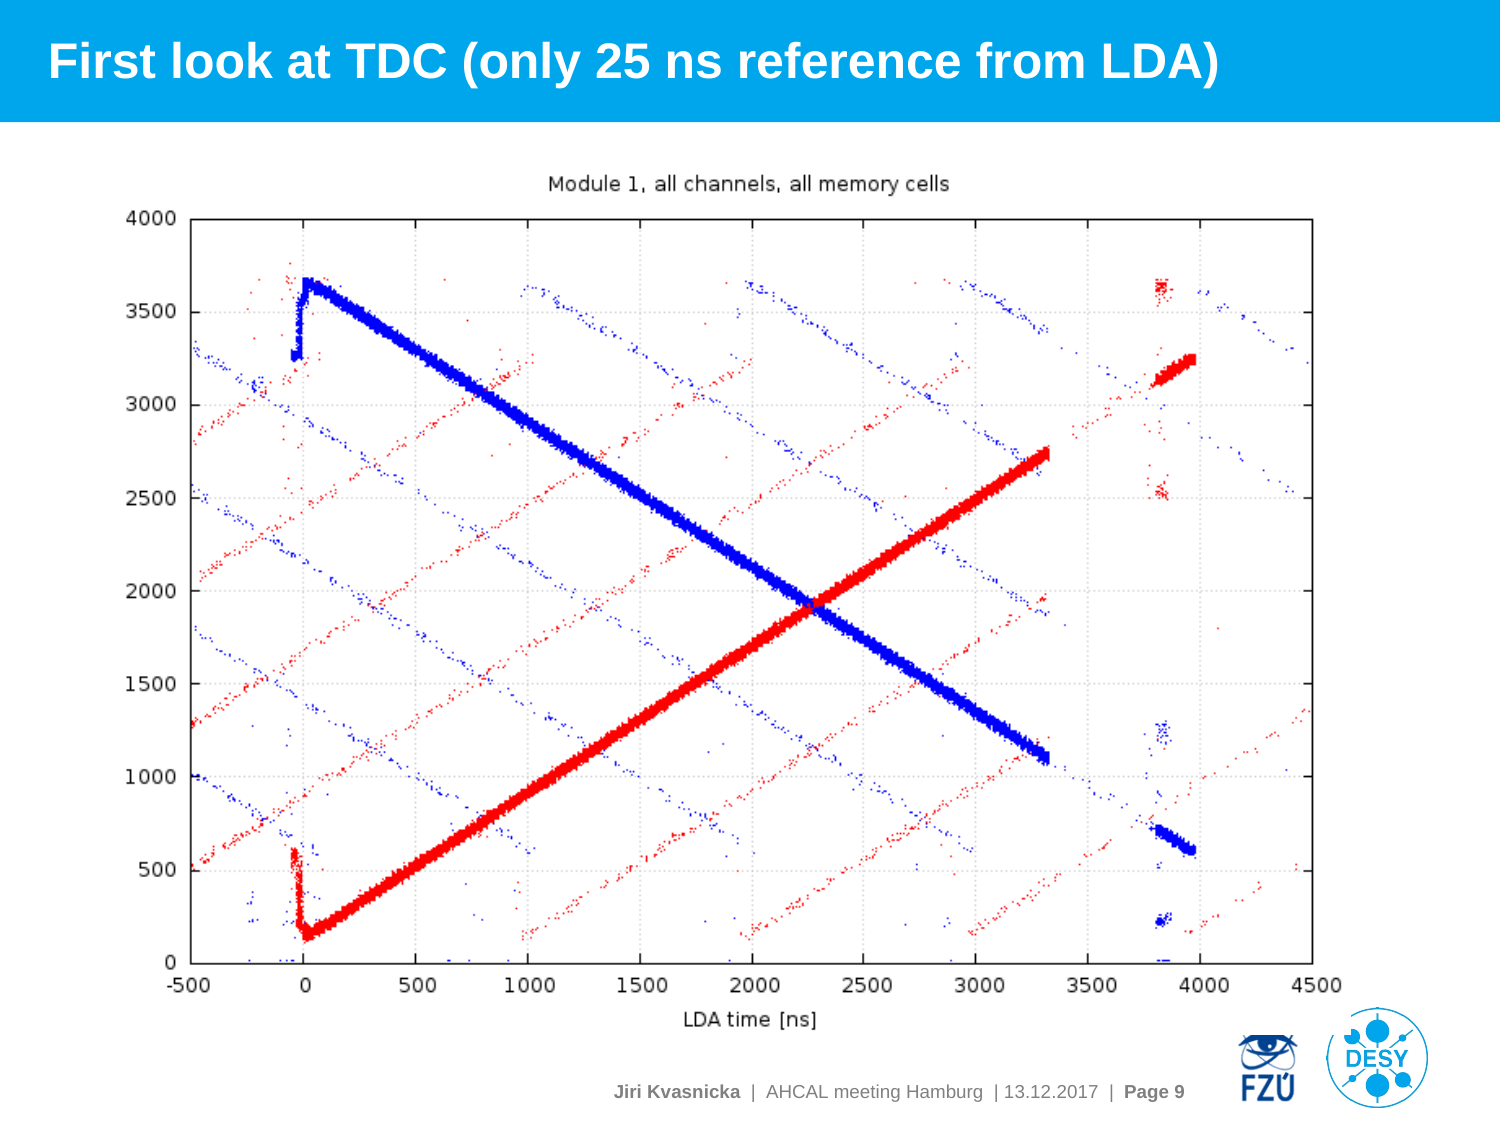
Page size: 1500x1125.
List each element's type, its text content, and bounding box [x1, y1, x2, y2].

title First look at TDC (only 25 ns reference from LDA) [47, 16, 1446, 107]
picture [91, 149, 1428, 1110]
